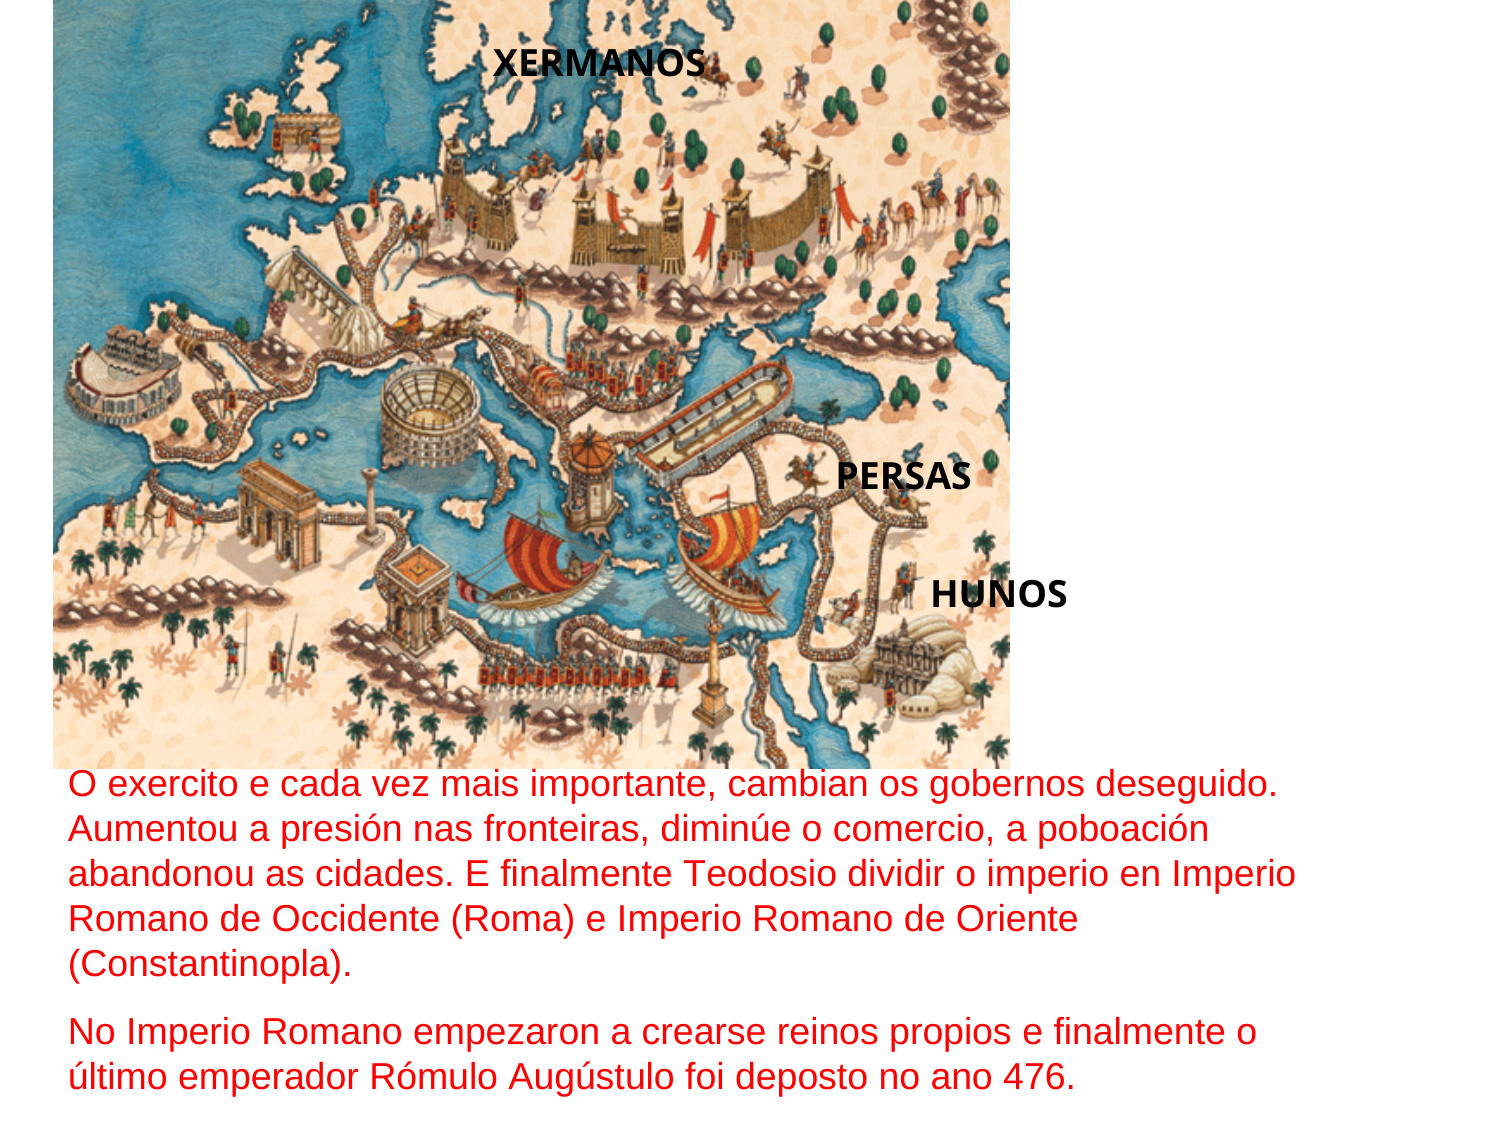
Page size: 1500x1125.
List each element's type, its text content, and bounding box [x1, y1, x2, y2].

text_box O exercito e cada vez mais importante, cambian os gobernos deseguido. Aumentou a presión nas fronteiras, diminúe o comercio, a poboación abandonou as cidades. E finalmente Teodosio dividir o imperio en Imperio Romano de Occidente (Roma) e Imperio Romano de Oriente (Constantinopla). No Imperio Romano empezaron a crearse reinos propios e finalmente o último emperador Rómulo Augústulo foi deposto no ano 476. [53, 751, 1365, 1106]
picture [53, 0, 1010, 751]
text_box XERMANOS [478, 30, 928, 92]
text_box HUNOS [915, 562, 1365, 623]
text_box PERSAS [820, 444, 1270, 505]
